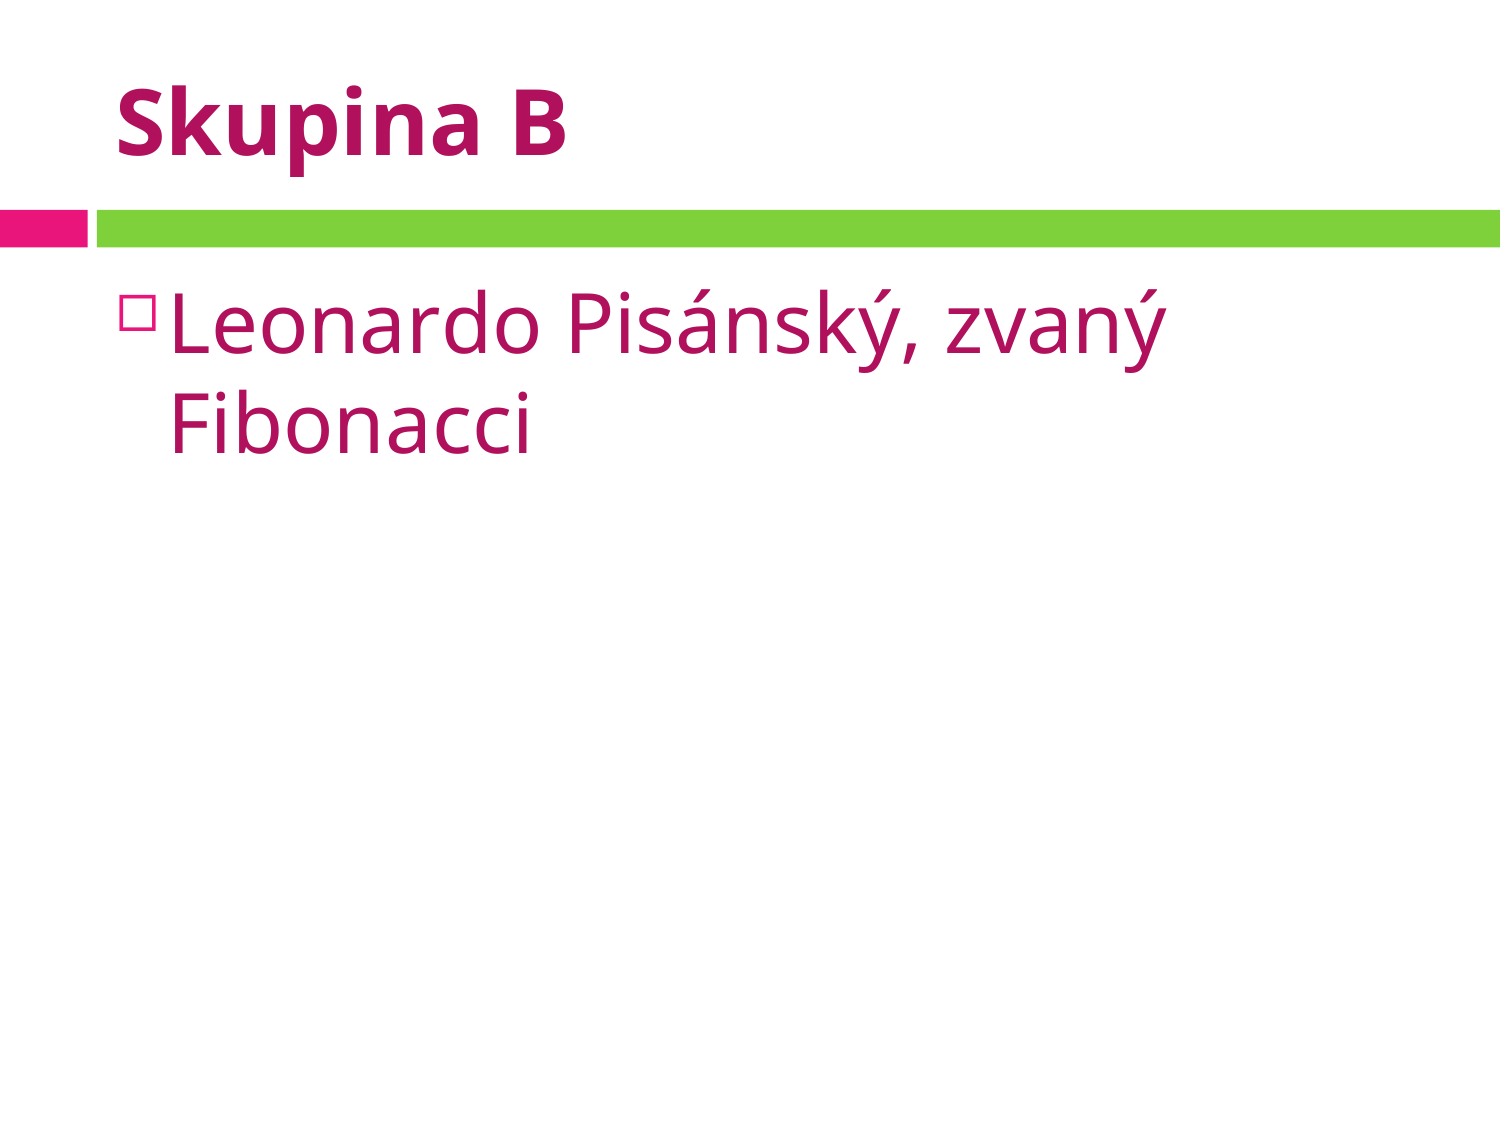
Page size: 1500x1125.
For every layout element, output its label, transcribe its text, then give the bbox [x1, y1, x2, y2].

list Leonardo Pisánský, zvaný Fibonacci [100, 262, 1438, 1001]
title Skupina B [100, 37, 1438, 201]
